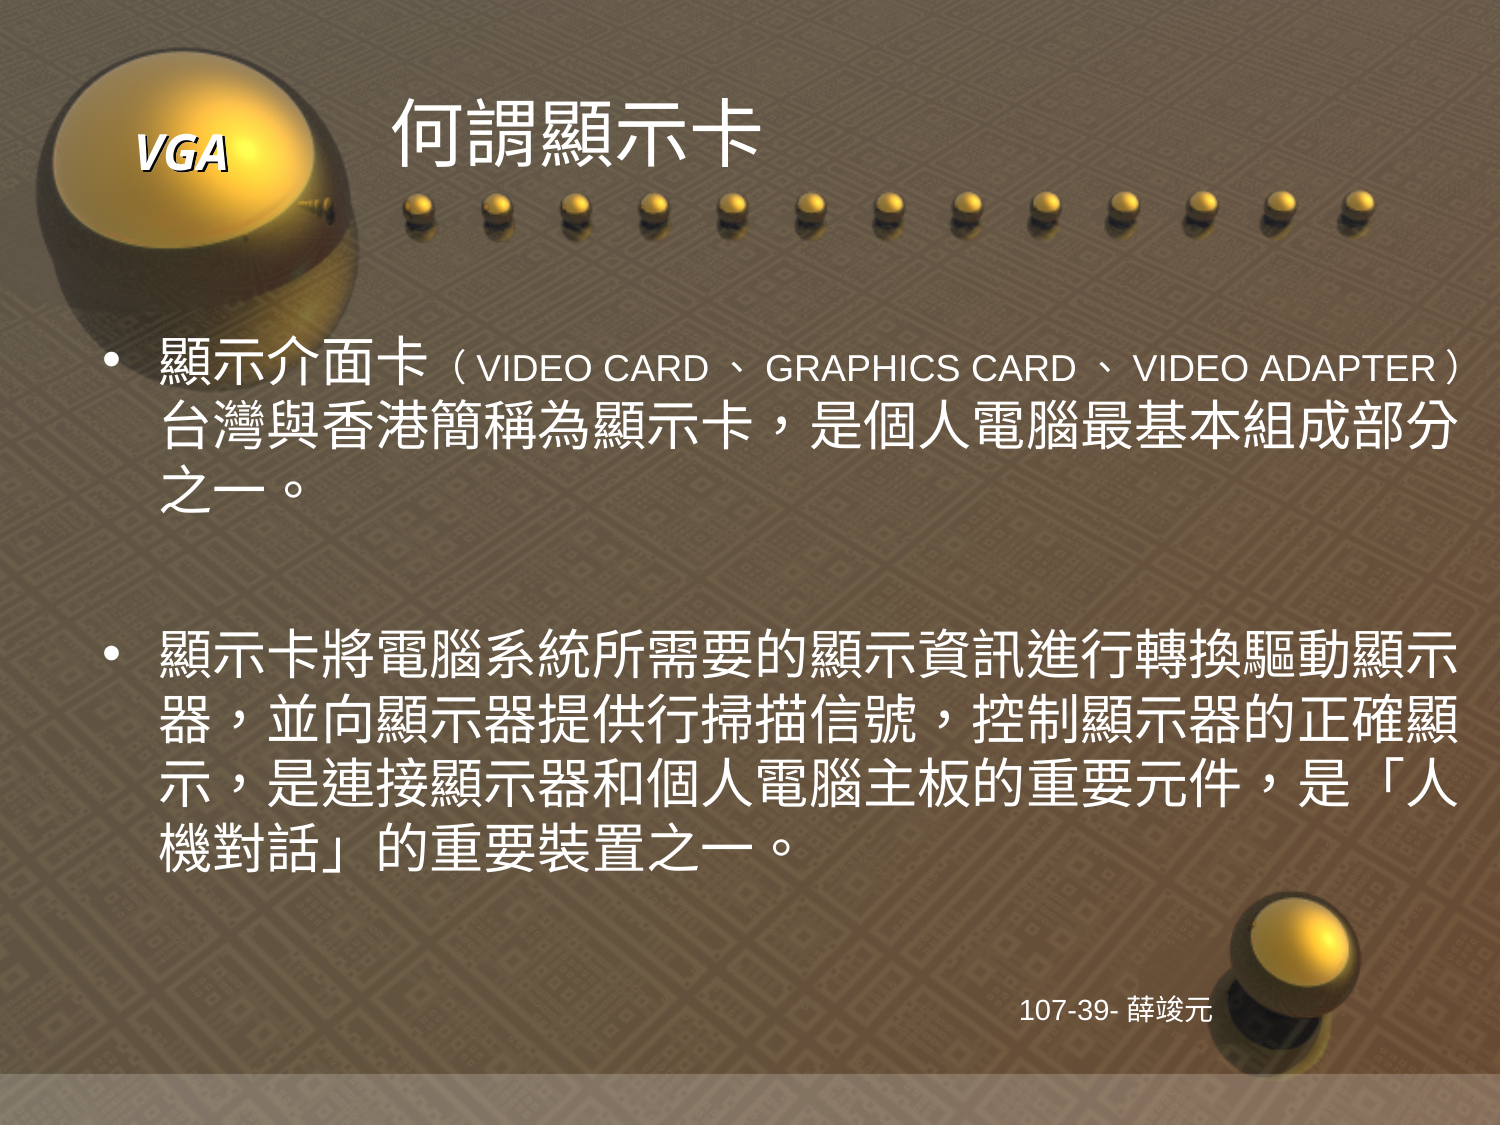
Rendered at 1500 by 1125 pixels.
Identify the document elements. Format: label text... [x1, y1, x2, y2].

list 顯示介面卡（VIDEO CARD、GRAPHICS CARD、VIDEO ADAPTER），台灣與香港簡稱為顯示卡，是個人電腦最基本組成部分之一。 顯示卡將電腦系統所需要的顯示資訊進行轉換驅動顯示器，並向顯示器提供行掃描信號，控制顯示器的正確顯示，是連接顯示器和個人電腦主板的重要元件，是「人機對話」的重要裝置之一。 [87, 237, 1500, 1093]
picture [0, 0, 1500, 1073]
title 何謂顯示卡 [375, 25, 1438, 237]
